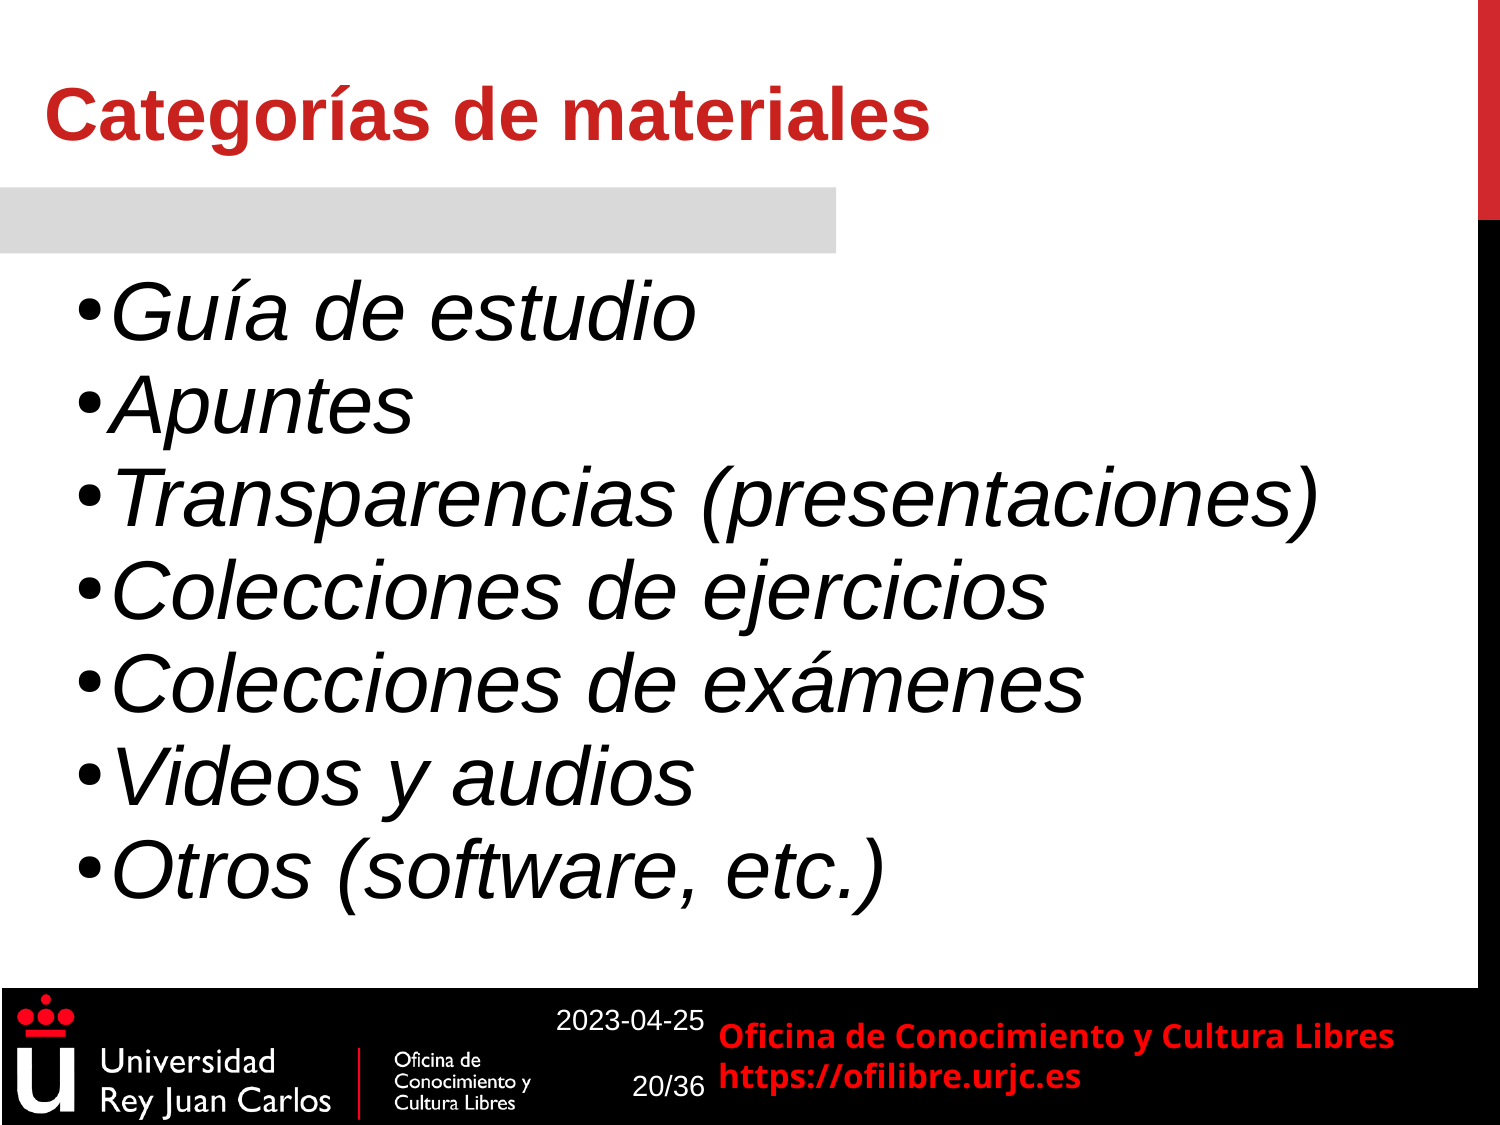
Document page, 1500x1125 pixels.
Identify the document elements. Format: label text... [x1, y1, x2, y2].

text_box Guía de estudio Apuntes Transparencias (presentaciones) Colecciones de ejercicios Colecciones de exámenes Videos y audios Otros (software, etc.) [60, 258, 1456, 961]
picture [17, 994, 531, 1120]
title [75, 7, 1425, 196]
text_box Categorías de materiales [30, 64, 1306, 248]
